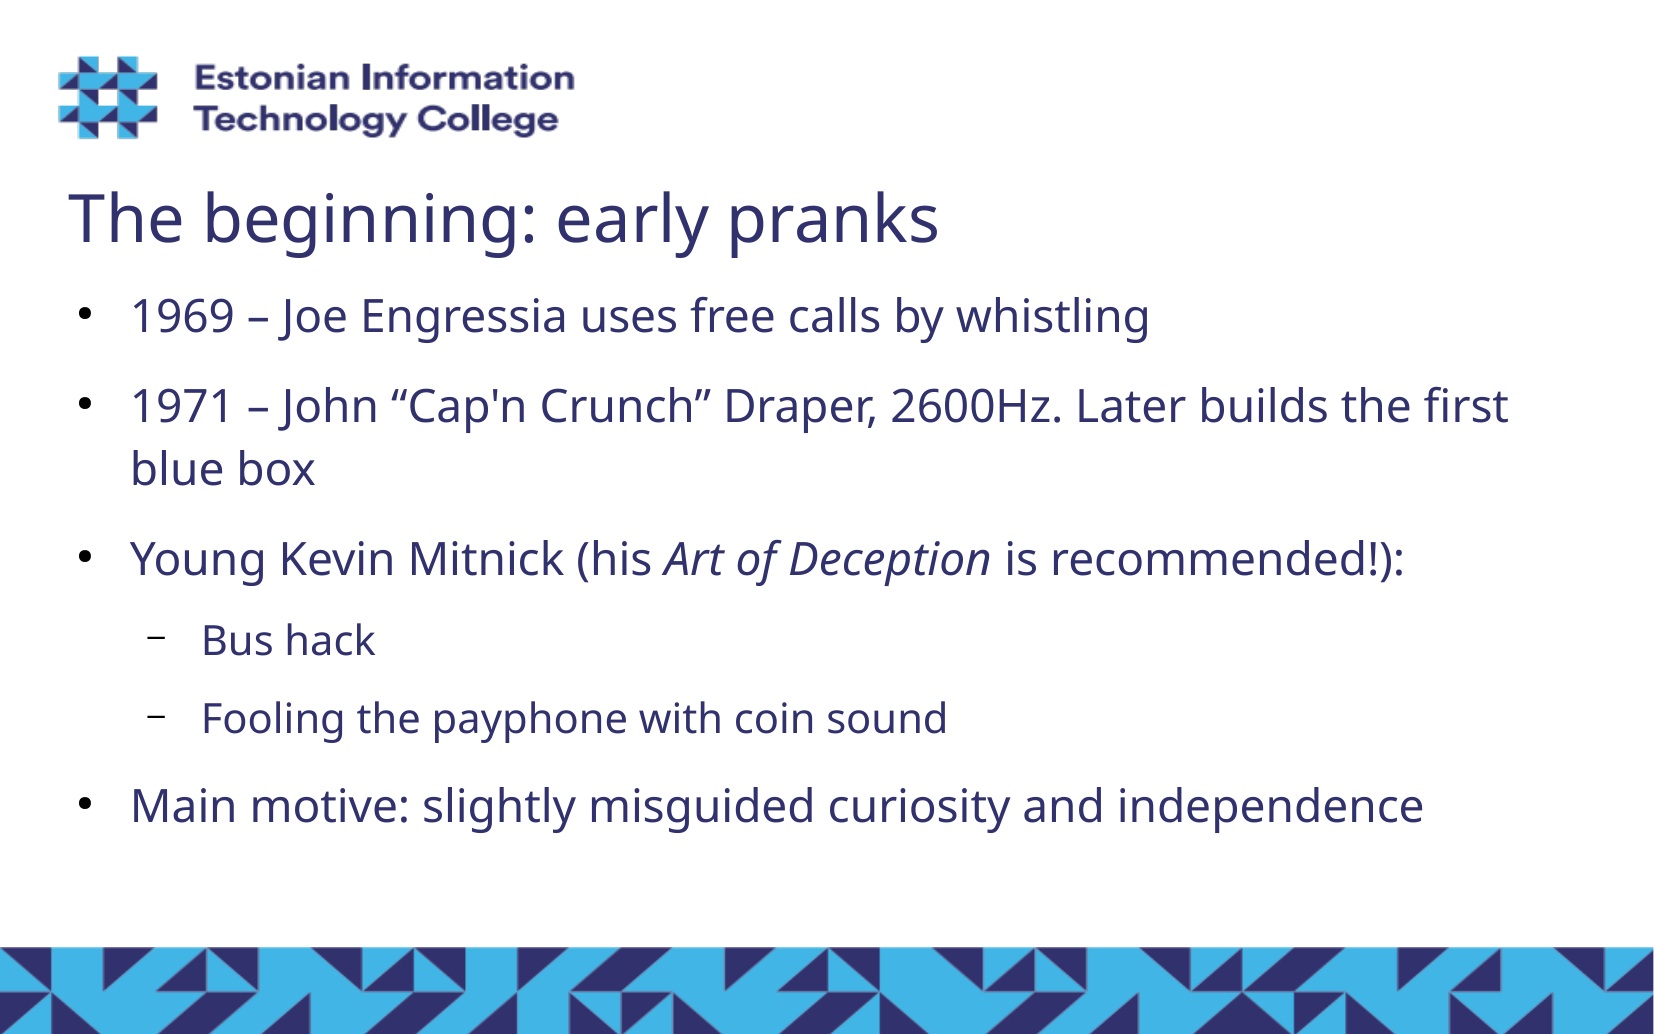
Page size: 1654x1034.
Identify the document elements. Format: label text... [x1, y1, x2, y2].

list 1969 – Joe Engressia uses free calls by whistling 1971 – John “Cap'n Crunch” Draper, 2600Hz. Later builds the first blue box Young Kevin Mitnick (his Art of Deception is recommended!): Bus hack Fooling the payphone with coin sound Main motive: slightly misguided curiosity and independence [59, 283, 1595, 936]
title The beginning: early pranks [68, 147, 1536, 283]
